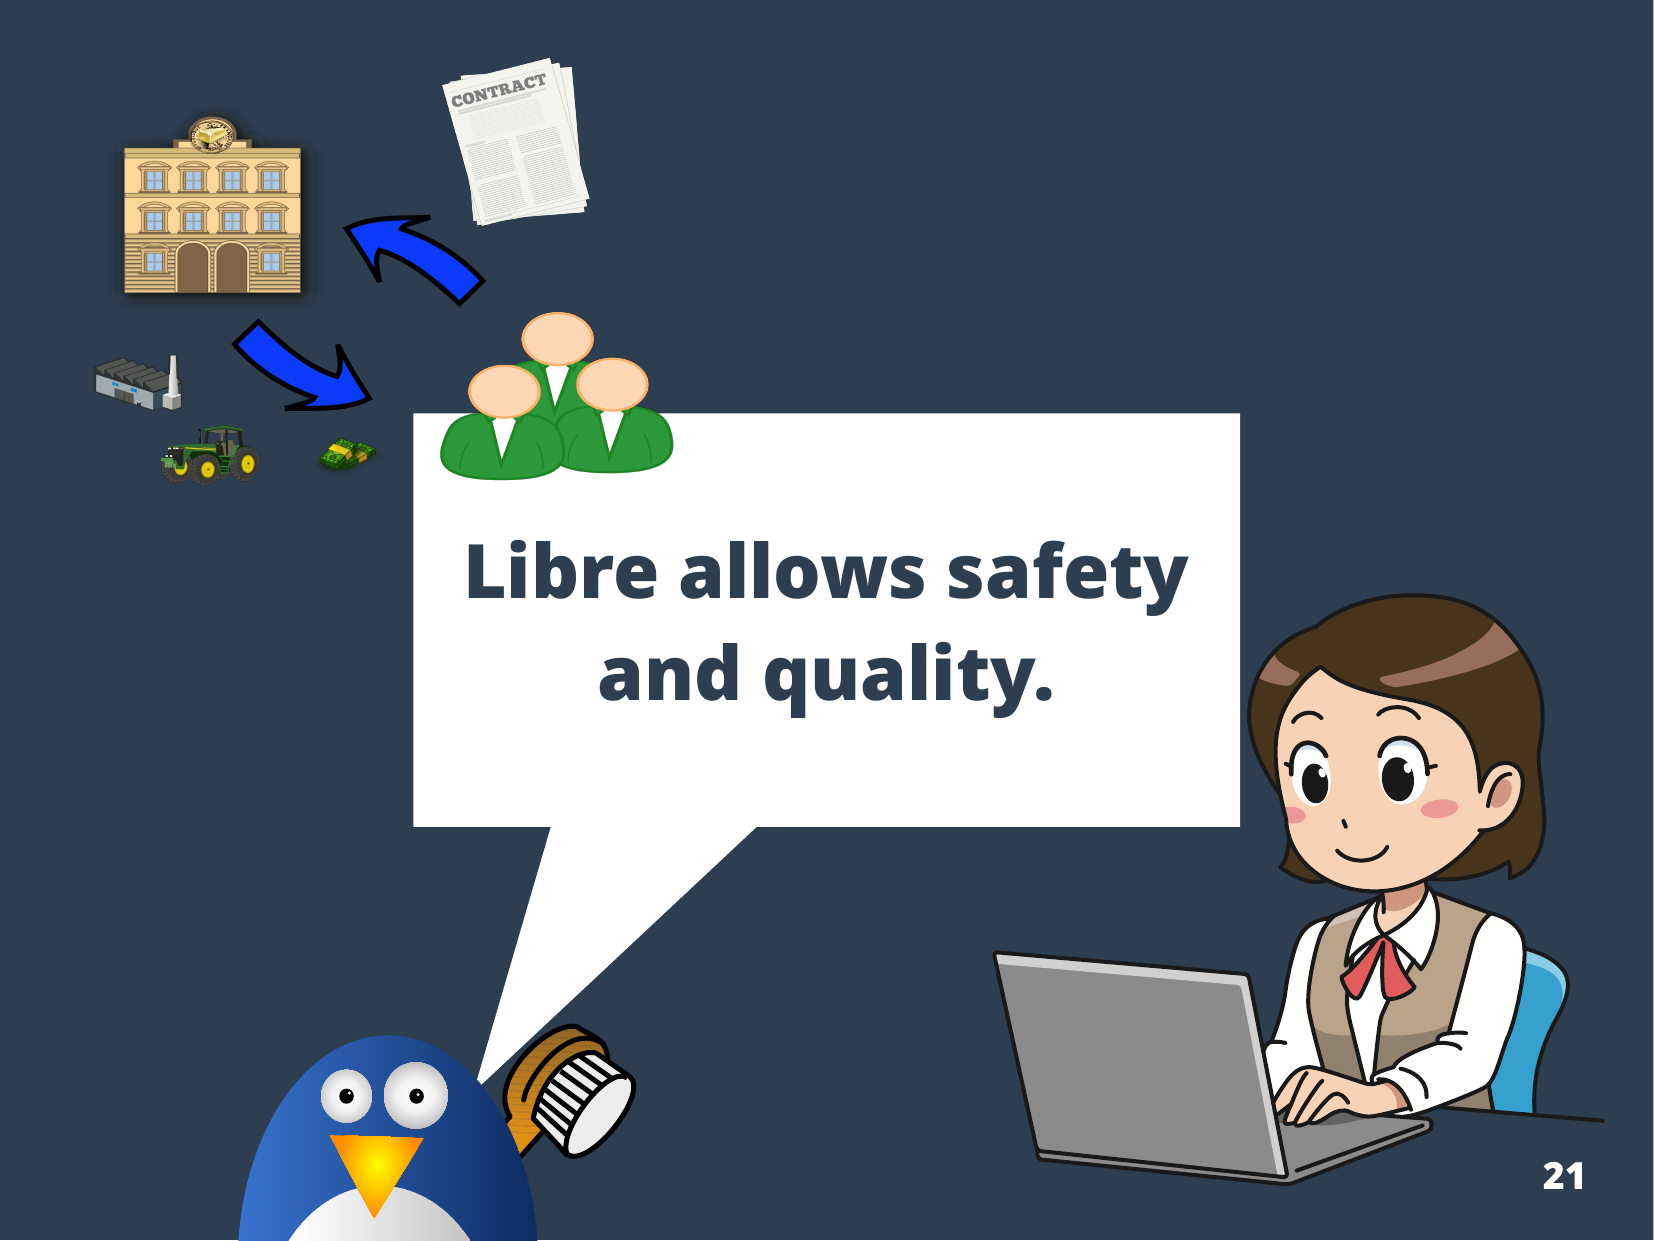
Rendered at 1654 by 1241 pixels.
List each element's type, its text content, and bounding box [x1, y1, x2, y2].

picture [236, 1015, 638, 1241]
picture [992, 590, 1608, 1187]
title Libre allows safety and quality. [442, 442, 1211, 798]
picture [61, 35, 749, 485]
